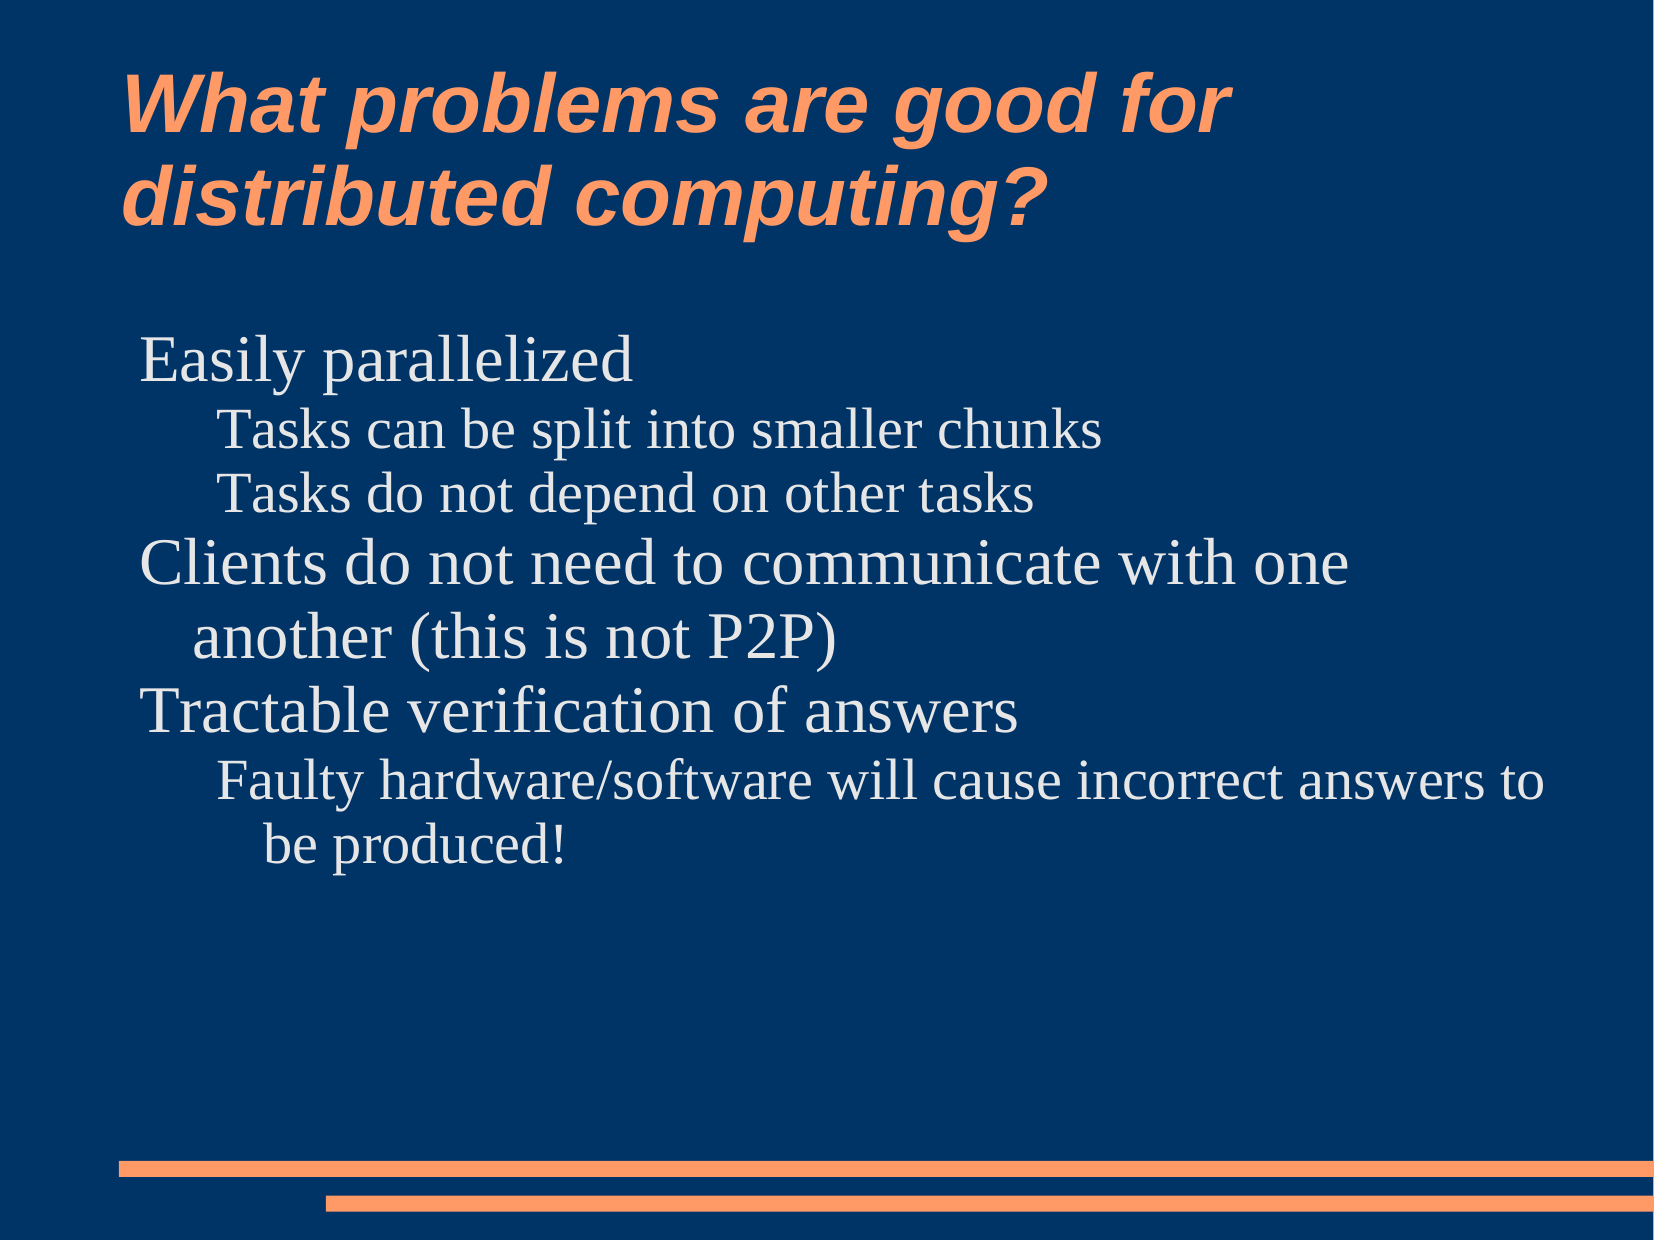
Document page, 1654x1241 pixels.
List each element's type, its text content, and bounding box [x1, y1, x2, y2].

list Easily parallelized Tasks can be split into smaller chunks Tasks do not depend on other tasks Clients do not need to communicate with one another (this is not P2P) Tractable verification of answers Faulty hardware/software will cause incorrect answers to be produced! [121, 322, 1561, 1133]
title What problems are good for distributed computing? [121, 46, 1534, 254]
